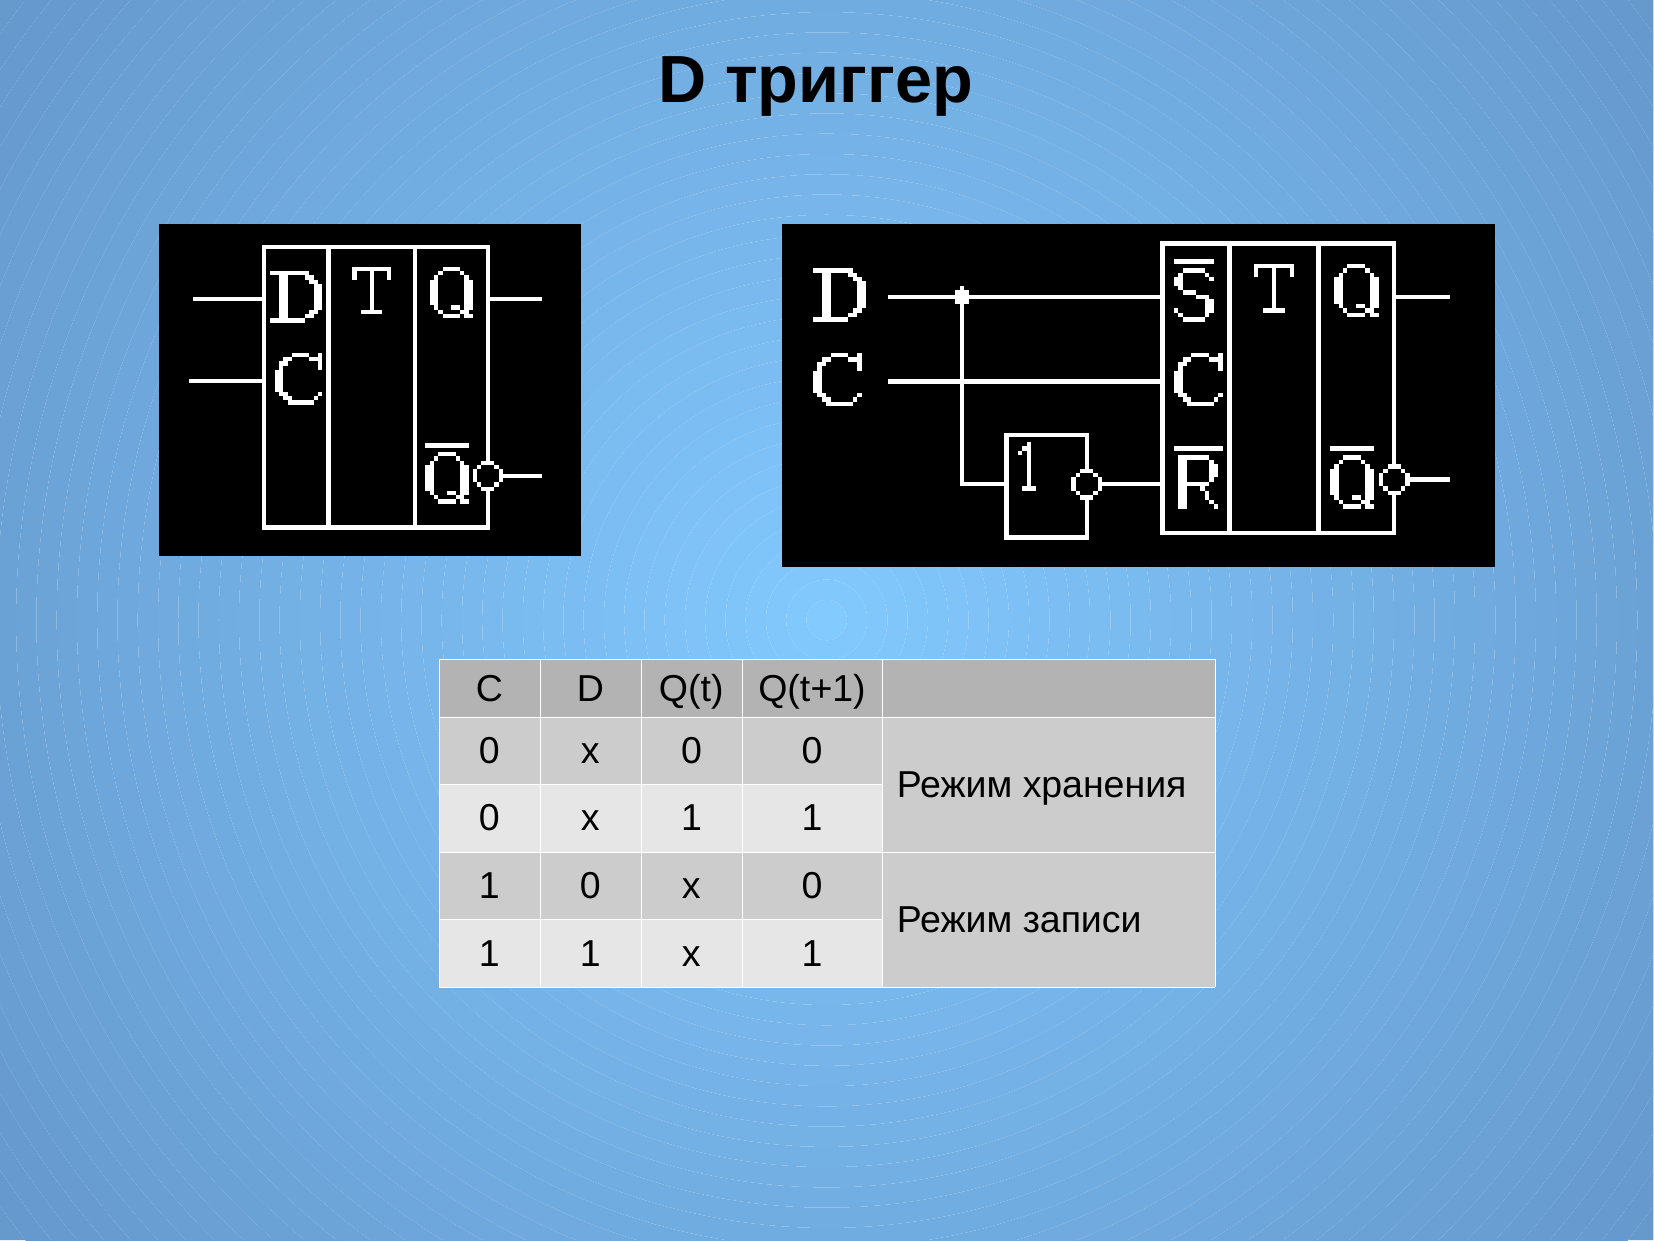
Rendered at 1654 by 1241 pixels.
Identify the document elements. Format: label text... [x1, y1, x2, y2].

table_cell x [541, 718, 641, 784]
table_cell 0 [440, 785, 540, 852]
table_cell 0 [743, 853, 882, 919]
table_cell x [642, 853, 742, 919]
table_cell 0 [642, 718, 742, 784]
table_header [883, 660, 1215, 717]
table_header D [541, 660, 641, 717]
picture [159, 224, 581, 556]
table_cell Режим записи [883, 853, 1215, 987]
table_cell 1 [541, 920, 641, 987]
picture [782, 224, 1495, 567]
table_cell 1 [642, 785, 742, 852]
table_cell 0 [743, 718, 882, 784]
text_box D триггер [643, 34, 1010, 125]
table_cell 1 [440, 920, 540, 987]
table_cell 0 [541, 853, 641, 919]
table_cell x [541, 785, 641, 852]
table_header C [440, 660, 540, 717]
table_cell 1 [743, 785, 882, 852]
table_cell 1 [743, 920, 882, 987]
table_cell 1 [440, 853, 540, 919]
table_cell Режим хранения [883, 718, 1215, 852]
table_header Q(t+1) [743, 660, 882, 717]
table_cell x [642, 920, 742, 987]
table_cell 0 [440, 718, 540, 784]
table_header Q(t) [642, 660, 742, 717]
